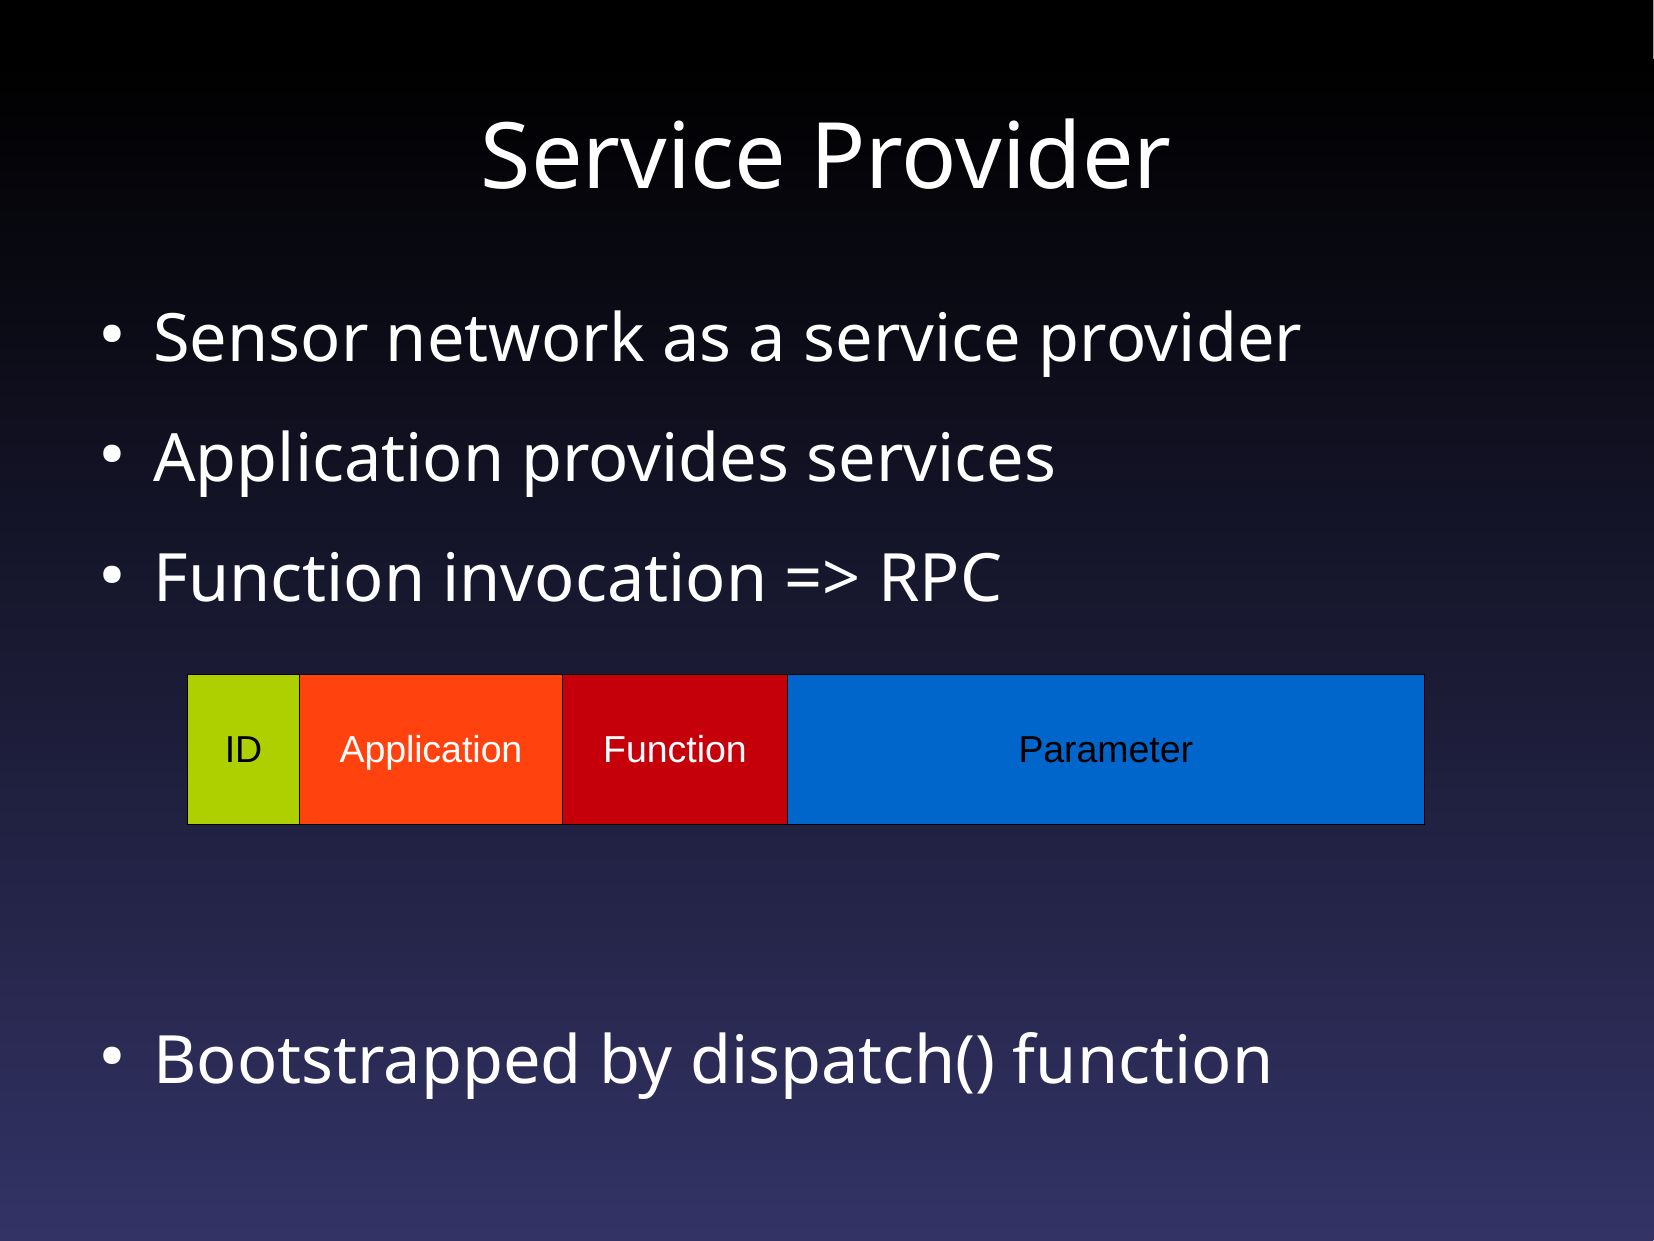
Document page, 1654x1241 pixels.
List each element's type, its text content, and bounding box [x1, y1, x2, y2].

list Sensor network as a service provider Application provides services Function invocation => RPC Bootstrapped by dispatch() function [82, 290, 1571, 1109]
title Service Provider [82, 49, 1571, 257]
